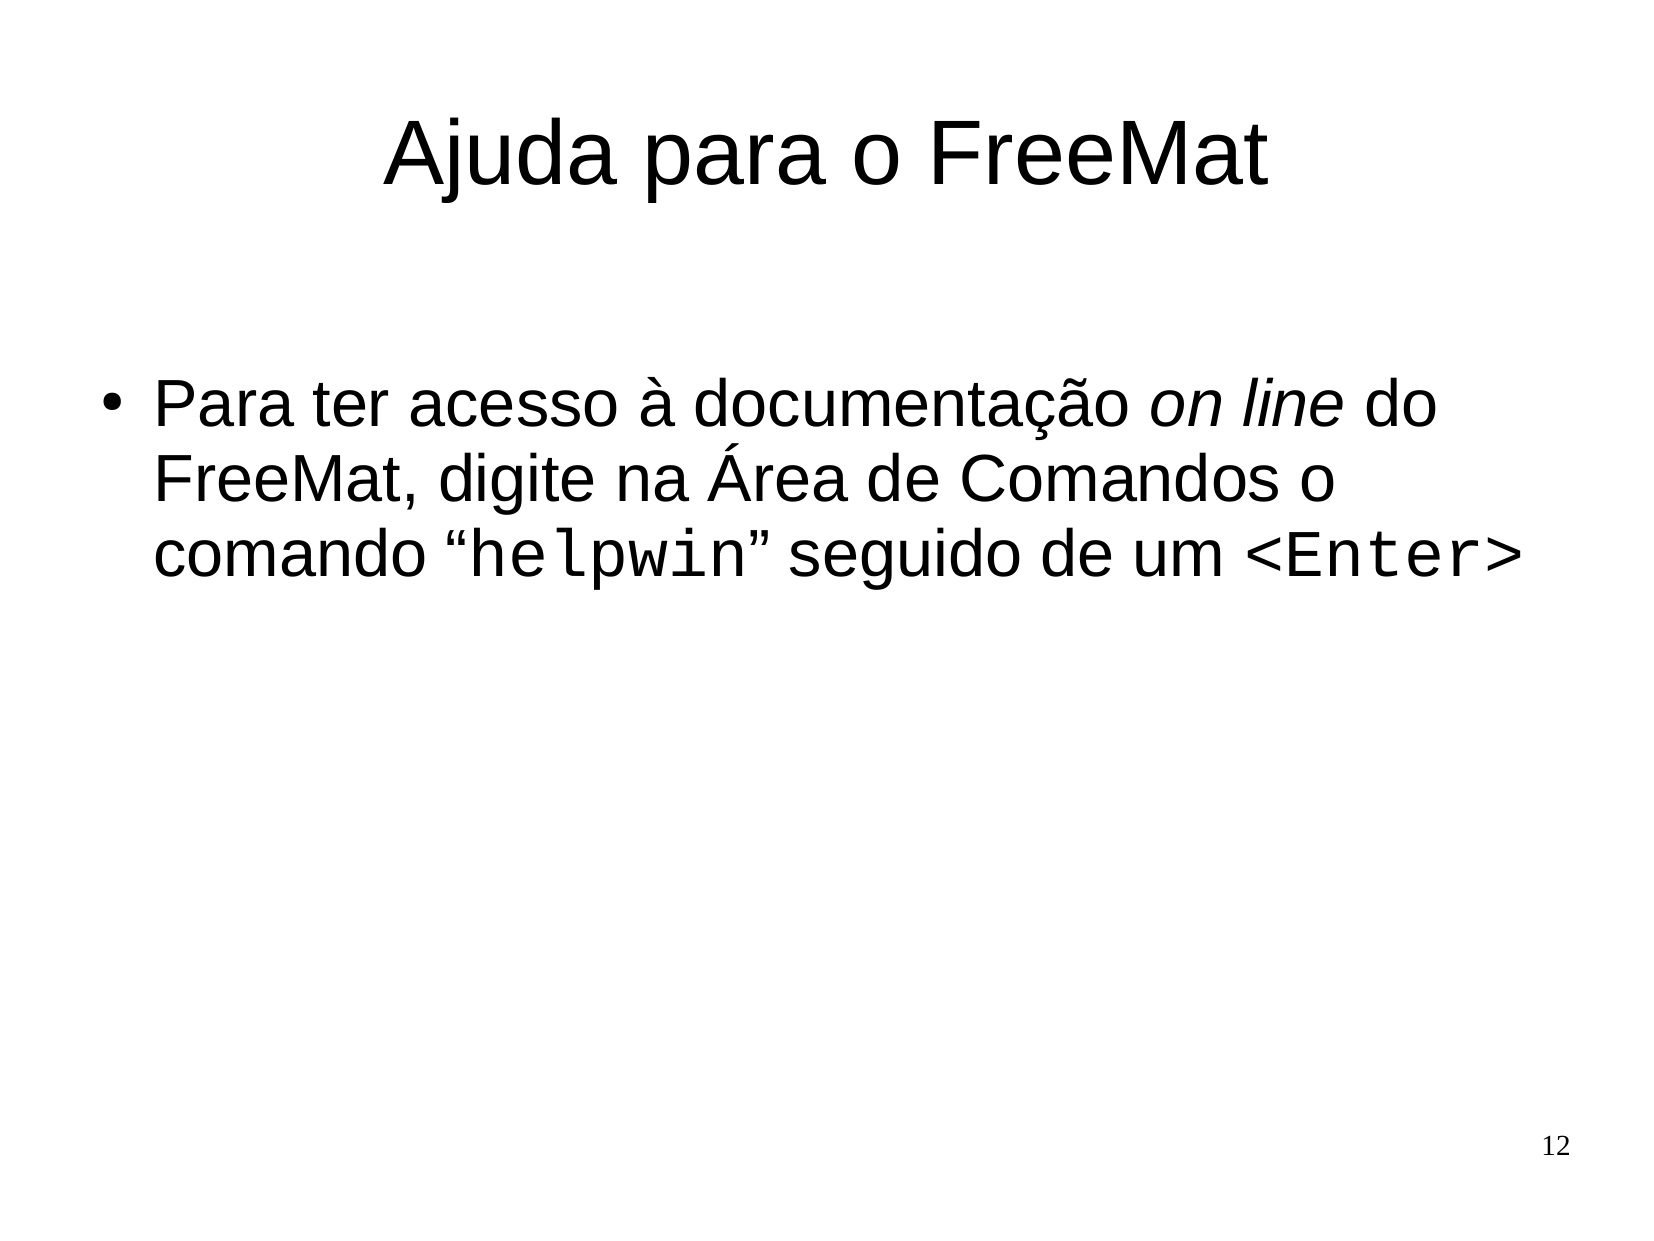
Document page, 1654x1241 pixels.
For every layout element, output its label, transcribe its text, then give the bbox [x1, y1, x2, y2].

list Para ter acesso à documentação on line do FreeMat, digite na Área de Comandos o comando “helpwin” seguido de um <Enter> [82, 366, 1571, 1099]
title Ajuda para o FreeMat [82, 49, 1571, 257]
